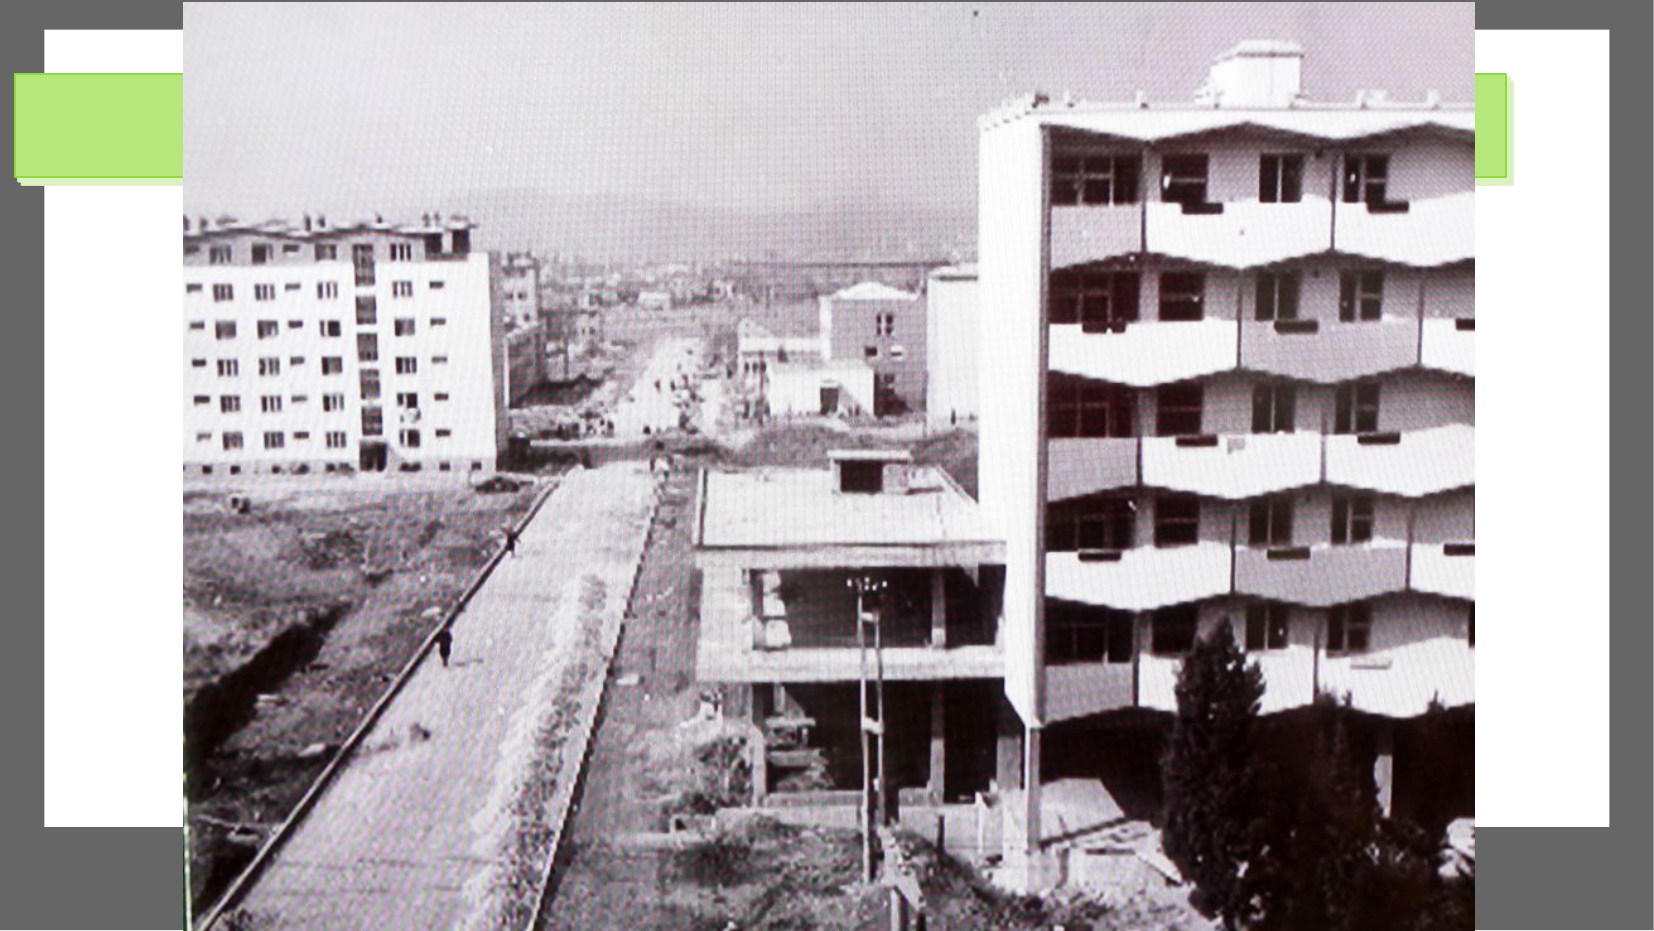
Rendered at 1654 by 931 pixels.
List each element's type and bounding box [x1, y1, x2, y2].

picture [183, 2, 1475, 931]
